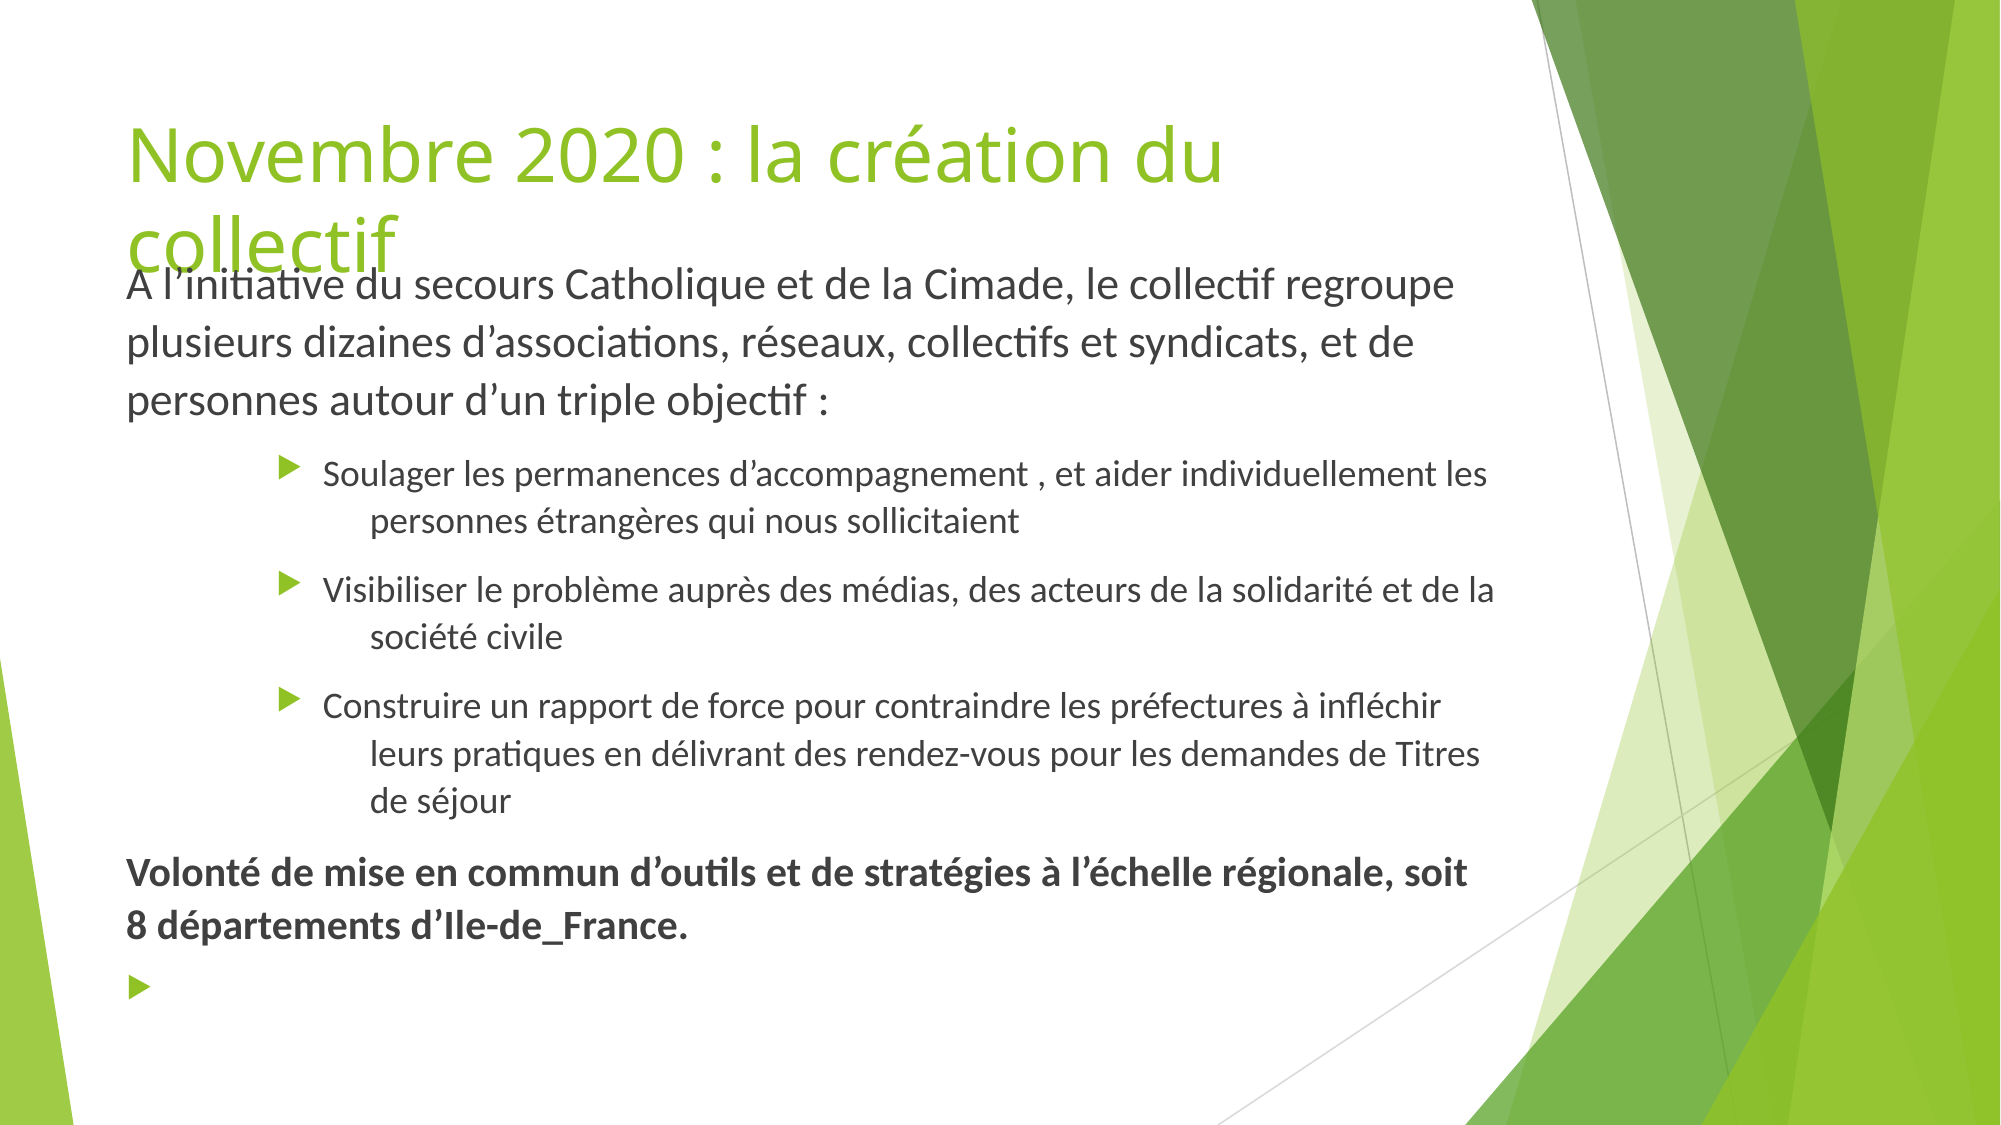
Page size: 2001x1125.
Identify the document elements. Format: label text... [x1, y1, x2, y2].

list A l’initiative du secours Catholique et de la Cimade, le collectif regroupe plusieurs dizaines d’associations, réseaux, collectifs et syndicats, et de personnes autour d’un triple objectif : Soulager les permanences d’accompagnement , et aider individuellement les personnes étrangères qui nous sollicitaient Visibiliser le problème auprès des médias, des acteurs de la solidarité et de la société civile Construire un rapport de force pour contraindre les préfectures à infléchir leurs pratiques en délivrant des rendez-vous pour les demandes de Titres de séjour Volonté de mise en commun d’outils et de stratégies à l’échelle régionale, soit 8 départements d’Ile-de_France. [111, 243, 1522, 1057]
title Novembre 2020 : la création du collectif [111, 99, 1522, 243]
